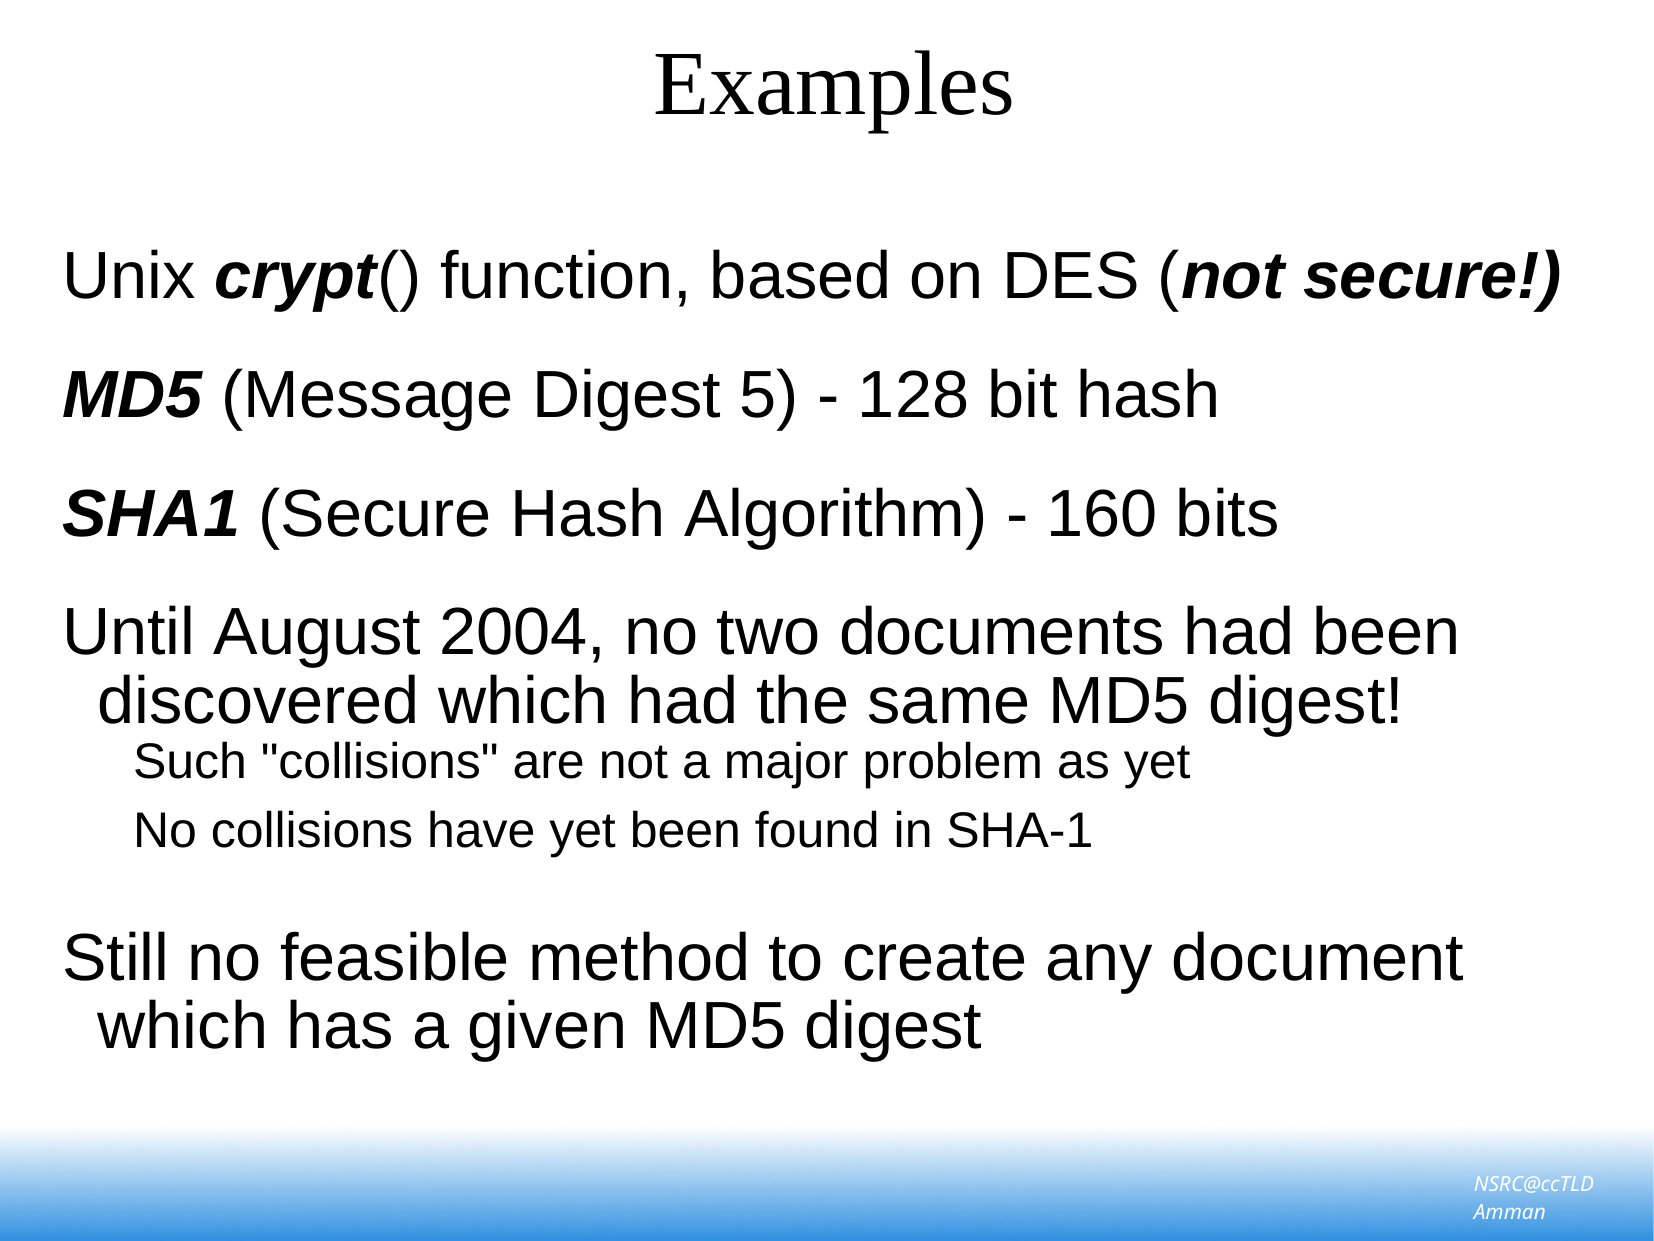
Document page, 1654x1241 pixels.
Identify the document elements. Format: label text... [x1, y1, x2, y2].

title Examples [592, 32, 1077, 149]
list Unix crypt() function, based on DES (not secure!) MD5 (Message Digest 5) - 128 bit hash SHA1 (Secure Hash Algorithm) - 160 bits Until August 2004, no two documents had been discovered which had the same MD5 digest! Such "collisions" are not a major problem as yet No collisions have yet been found in SHA-1 Still no feasible method to create any document which has a given MD5 digest [26, 243, 1613, 1188]
picture [0, 1124, 1654, 1241]
